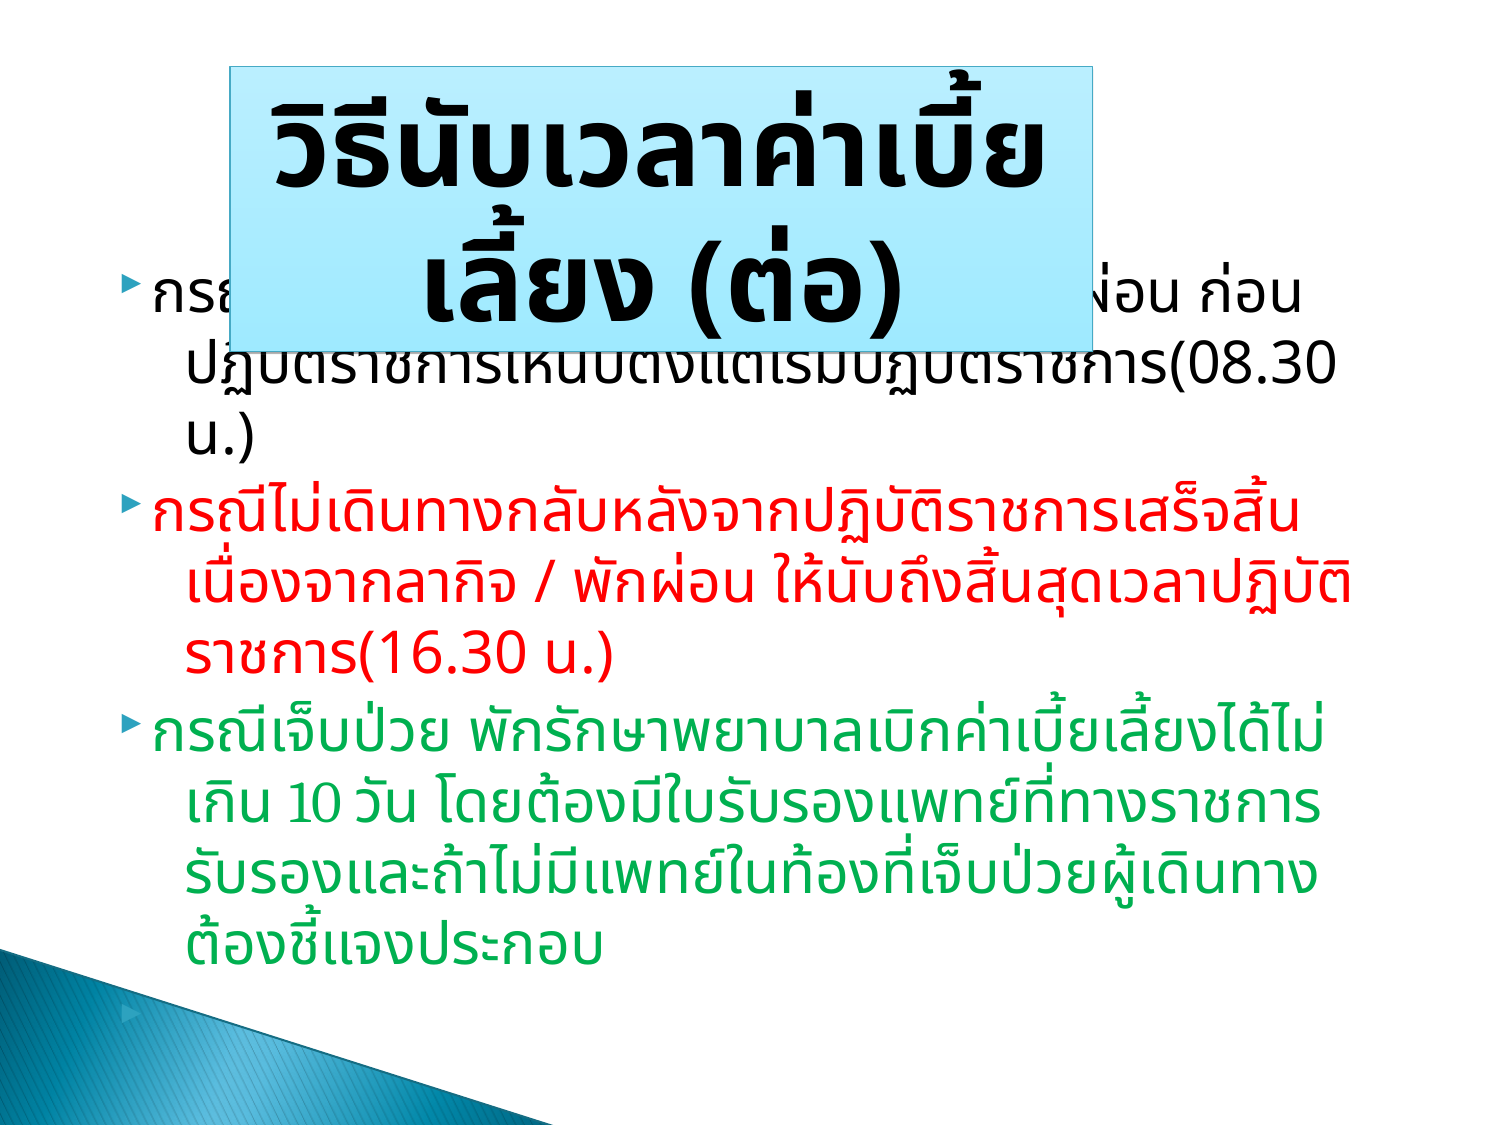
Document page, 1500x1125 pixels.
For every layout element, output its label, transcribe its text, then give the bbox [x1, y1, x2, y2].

text_box วิธีนับเวลาค่าเบี้ยเลี้ยง (ต่อ) [230, 66, 1093, 218]
list กรณีเดินทางล่วงหน้าเนื่องจากลากิจ/พักผ่อน ก่อนปฏิบัติราชการให้นับตั้งแต่เริ่มปฏิบัติราชการ(08.30 น.) กรณีไม่เดินทางกลับหลังจากปฏิบัติราชการเสร็จสิ้นเนื่องจากลากิจ / พักผ่อน ให้นับถึงสิ้นสุดเวลาปฏิบัติราชการ(16.30 น.) กรณีเจ็บป่วย พักรักษาพยาบาลเบิกค่าเบี้ยเลี้ยงได้ไม่เกิน 10 วัน โดยต้องมีใบรับรองแพทย์ที่ทางราชการรับรองและถ้าไม่มีแพทย์ในท้องที่เจ็บป่วยผู้เดินทางต้องชี้แจงประกอบ [75, 245, 1426, 988]
